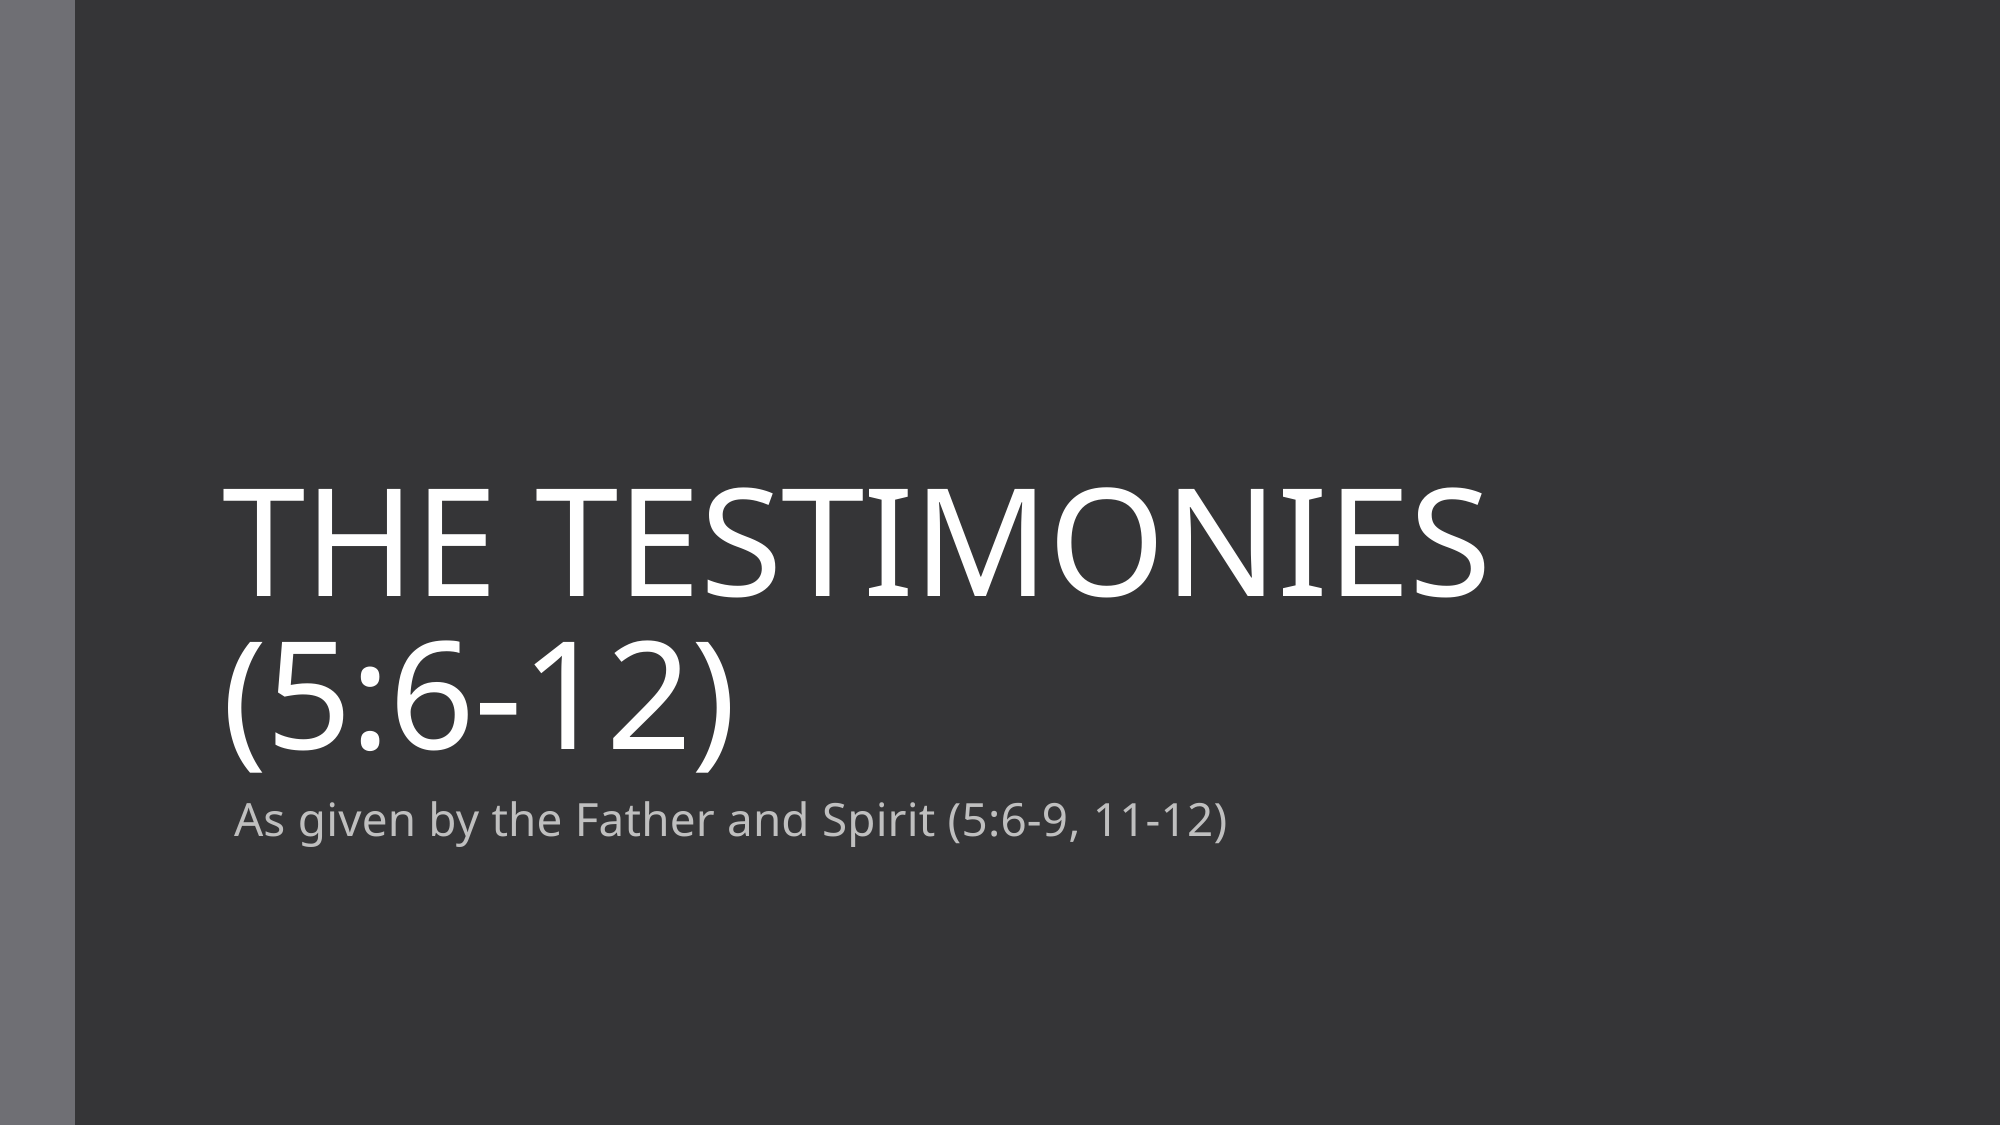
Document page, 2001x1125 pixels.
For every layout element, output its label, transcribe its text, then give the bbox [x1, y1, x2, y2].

subtitle As given by the Father and Spirit (5:6-9, 11-12) [206, 787, 1752, 1066]
title THE TESTIMONIES (5:6-12) [206, 124, 1752, 787]
